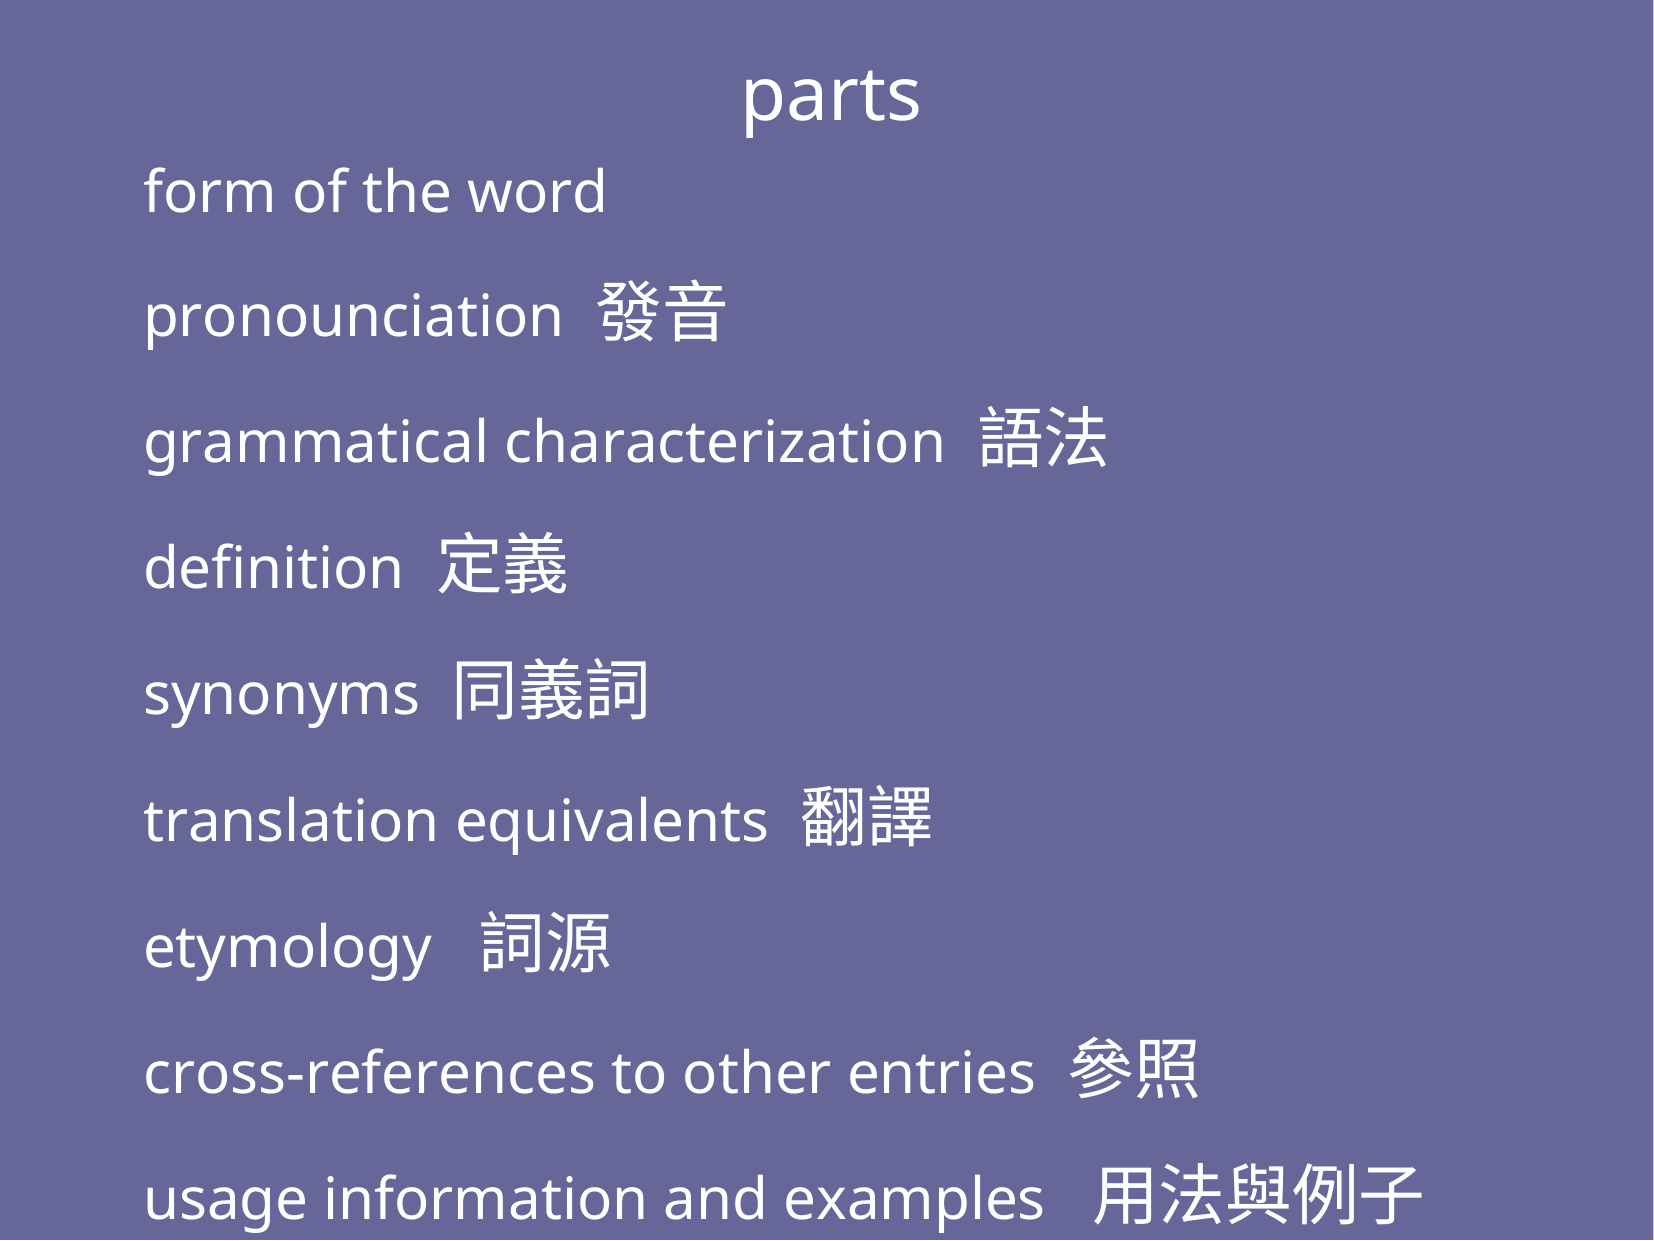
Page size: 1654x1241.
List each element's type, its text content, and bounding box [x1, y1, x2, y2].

list form of the word pronounciation 發音 grammatical characterization 語法 definition 定義 synonyms 同義詞 translation equivalents 翻譯 etymology 詞源 cross-references to other entries 參照 usage information and examples 用法與例子 [125, 150, 1538, 1201]
title parts [125, 0, 1538, 150]
